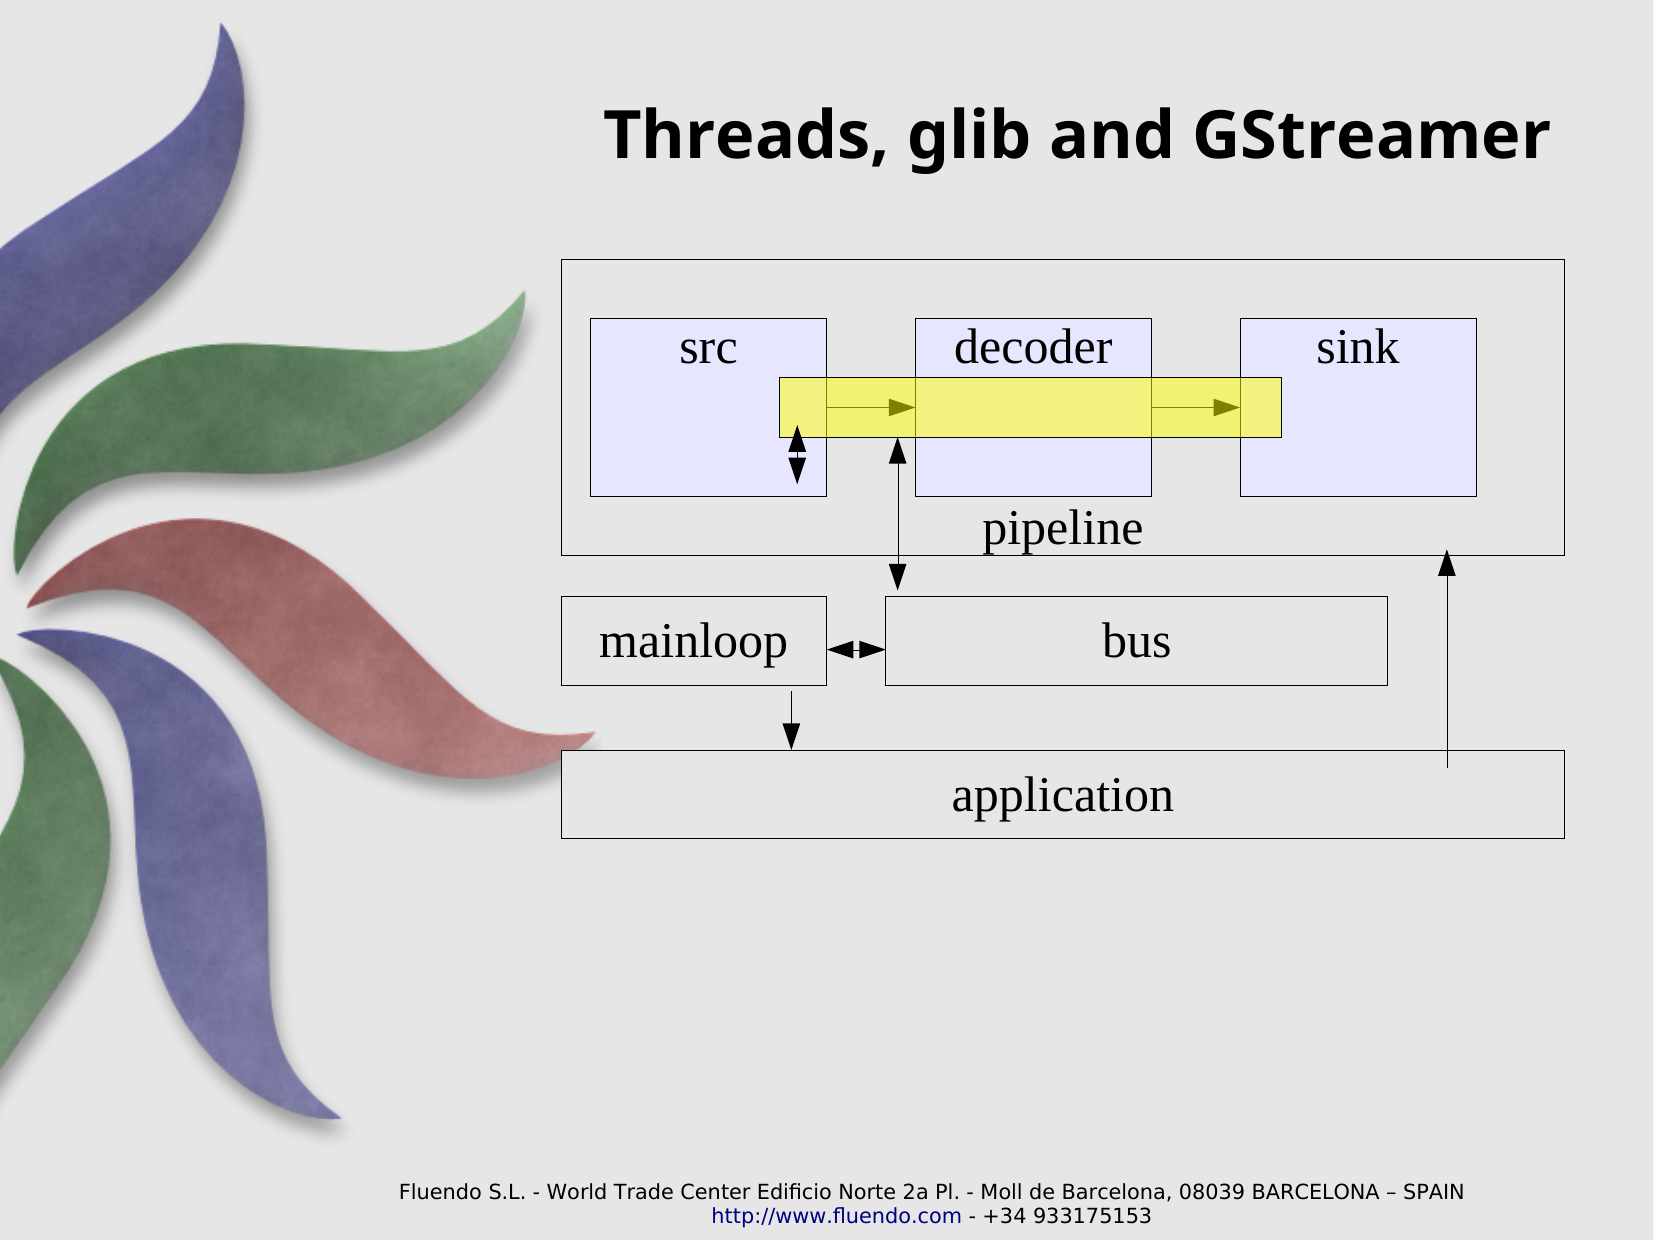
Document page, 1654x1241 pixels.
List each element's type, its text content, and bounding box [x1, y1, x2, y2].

text_box mainloop [561, 596, 827, 686]
text_box decoder [915, 438, 1152, 497]
text_box bus [885, 596, 1388, 686]
picture [0, 1, 602, 1241]
text_box src [590, 318, 827, 497]
picture [597, 1189, 602, 1198]
text_box decoder [915, 318, 1152, 377]
text_box sink [1240, 318, 1477, 497]
text_box application [561, 750, 1565, 839]
title Threads, glib and GStreamer [561, 59, 1595, 207]
text_box [779, 377, 1282, 438]
text_box pipeline [561, 259, 1565, 556]
